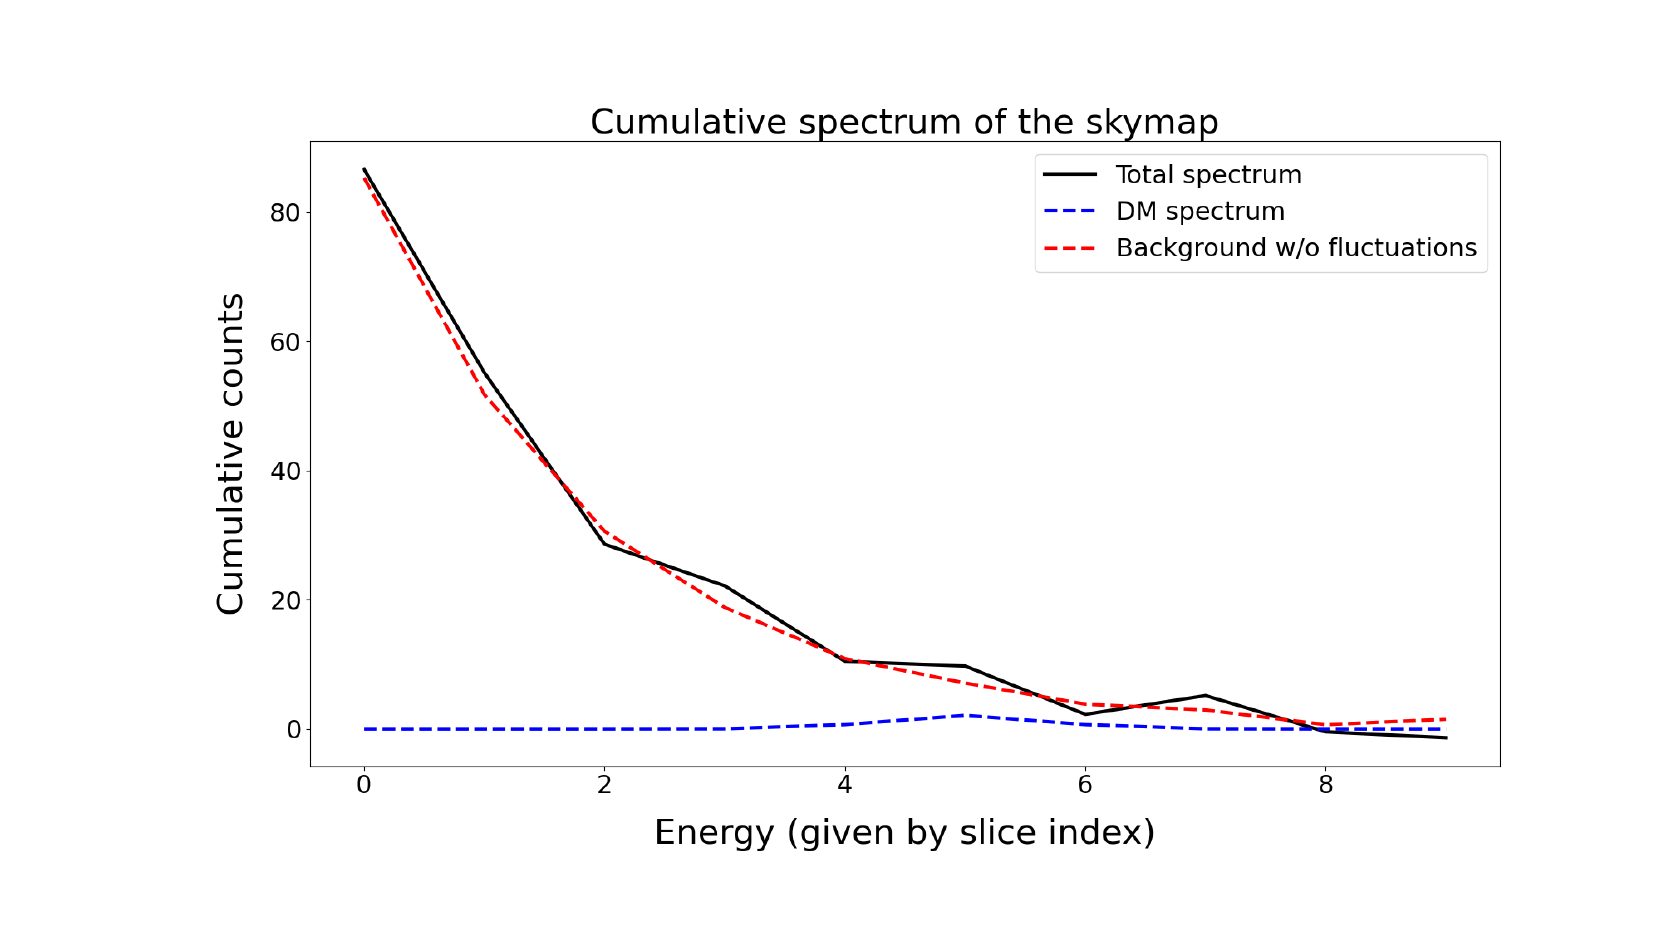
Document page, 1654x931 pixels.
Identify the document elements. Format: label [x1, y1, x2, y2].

picture [200, 89, 1546, 856]
